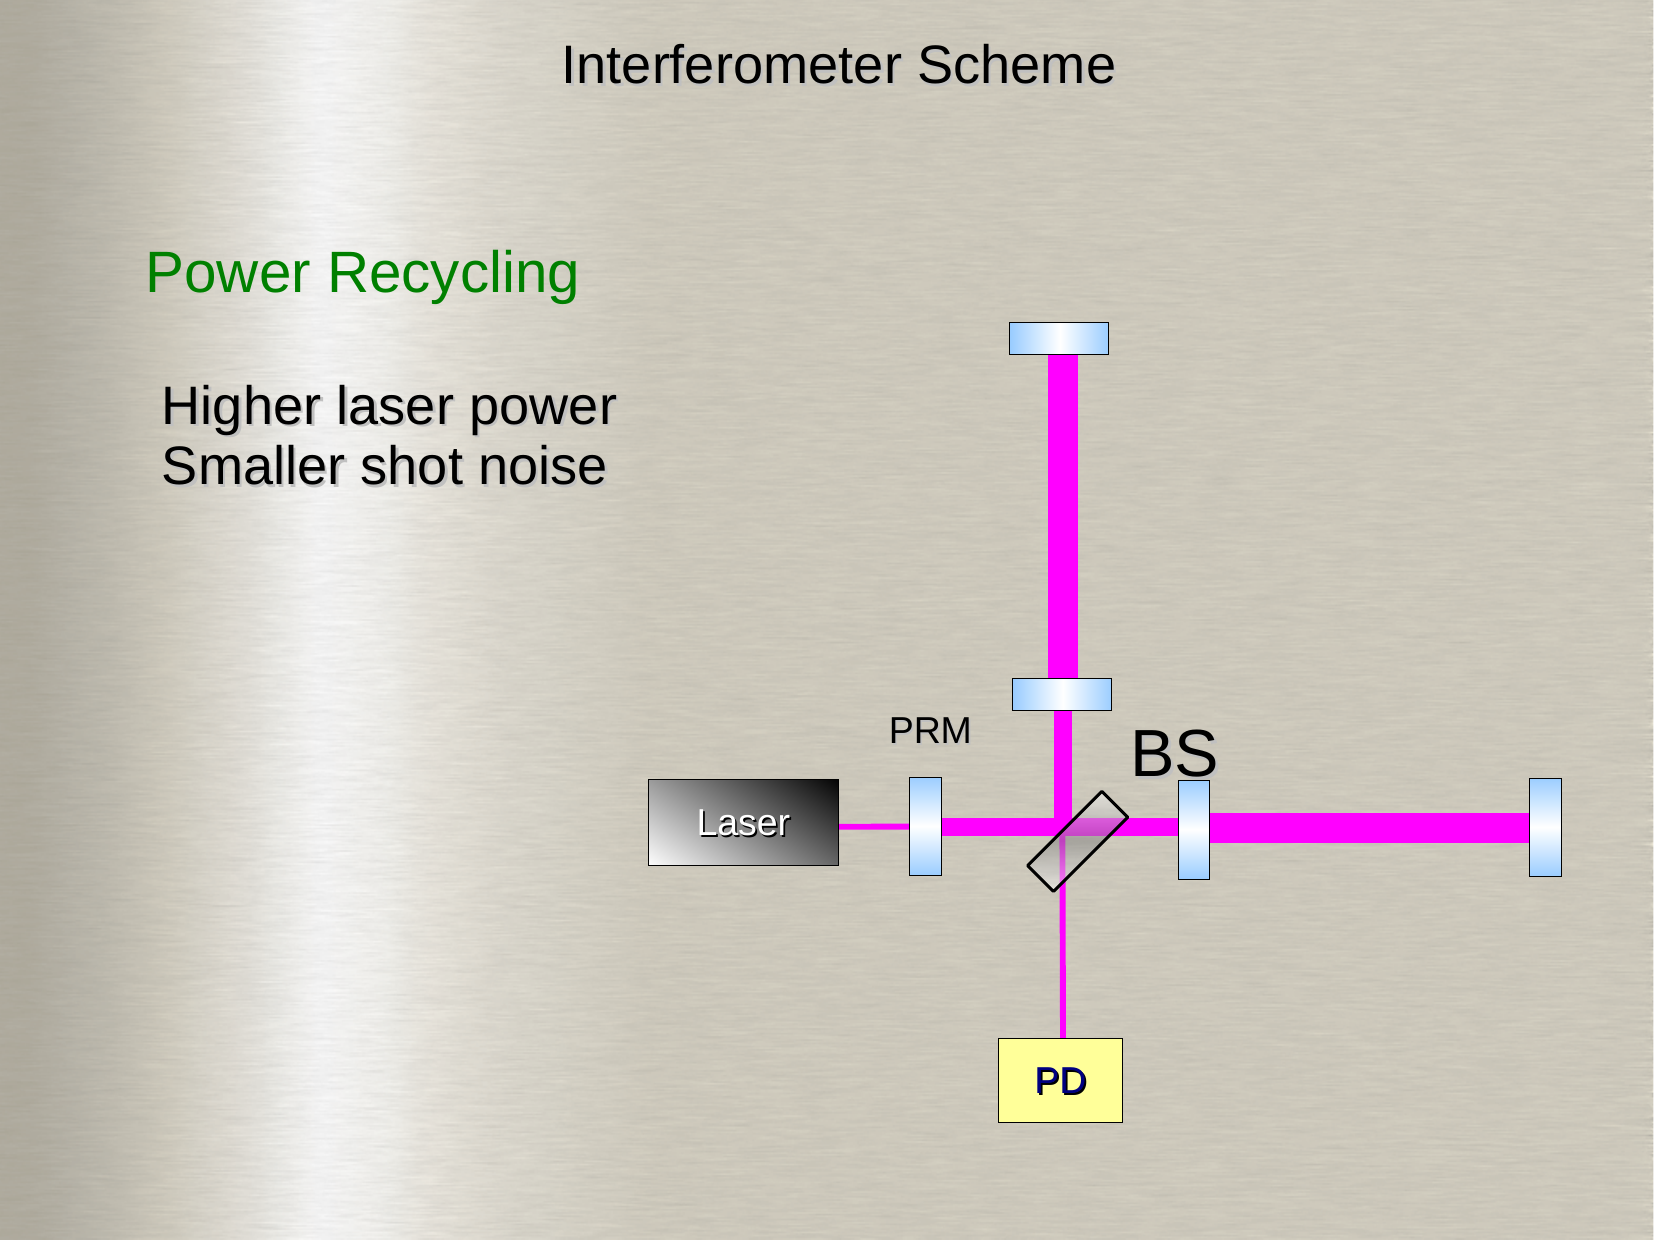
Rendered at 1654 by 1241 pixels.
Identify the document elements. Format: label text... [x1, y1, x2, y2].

text_box Interferometer Scheme [546, 27, 1123, 103]
text_box [1009, 322, 1109, 355]
text_box Laser [648, 779, 839, 866]
text_box PRM [874, 702, 988, 760]
text_box Higher laser power Smaller shot noise [147, 367, 624, 504]
picture [0, 0, 1654, 1240]
text_box [1529, 778, 1562, 877]
text_box [1178, 780, 1210, 880]
text_box [909, 777, 942, 876]
text_box [1012, 678, 1112, 711]
text_box PD [998, 1038, 1123, 1123]
text_box Power Recycling [130, 232, 595, 312]
text_box [1027, 791, 1128, 892]
text_box BS [1115, 708, 1235, 799]
